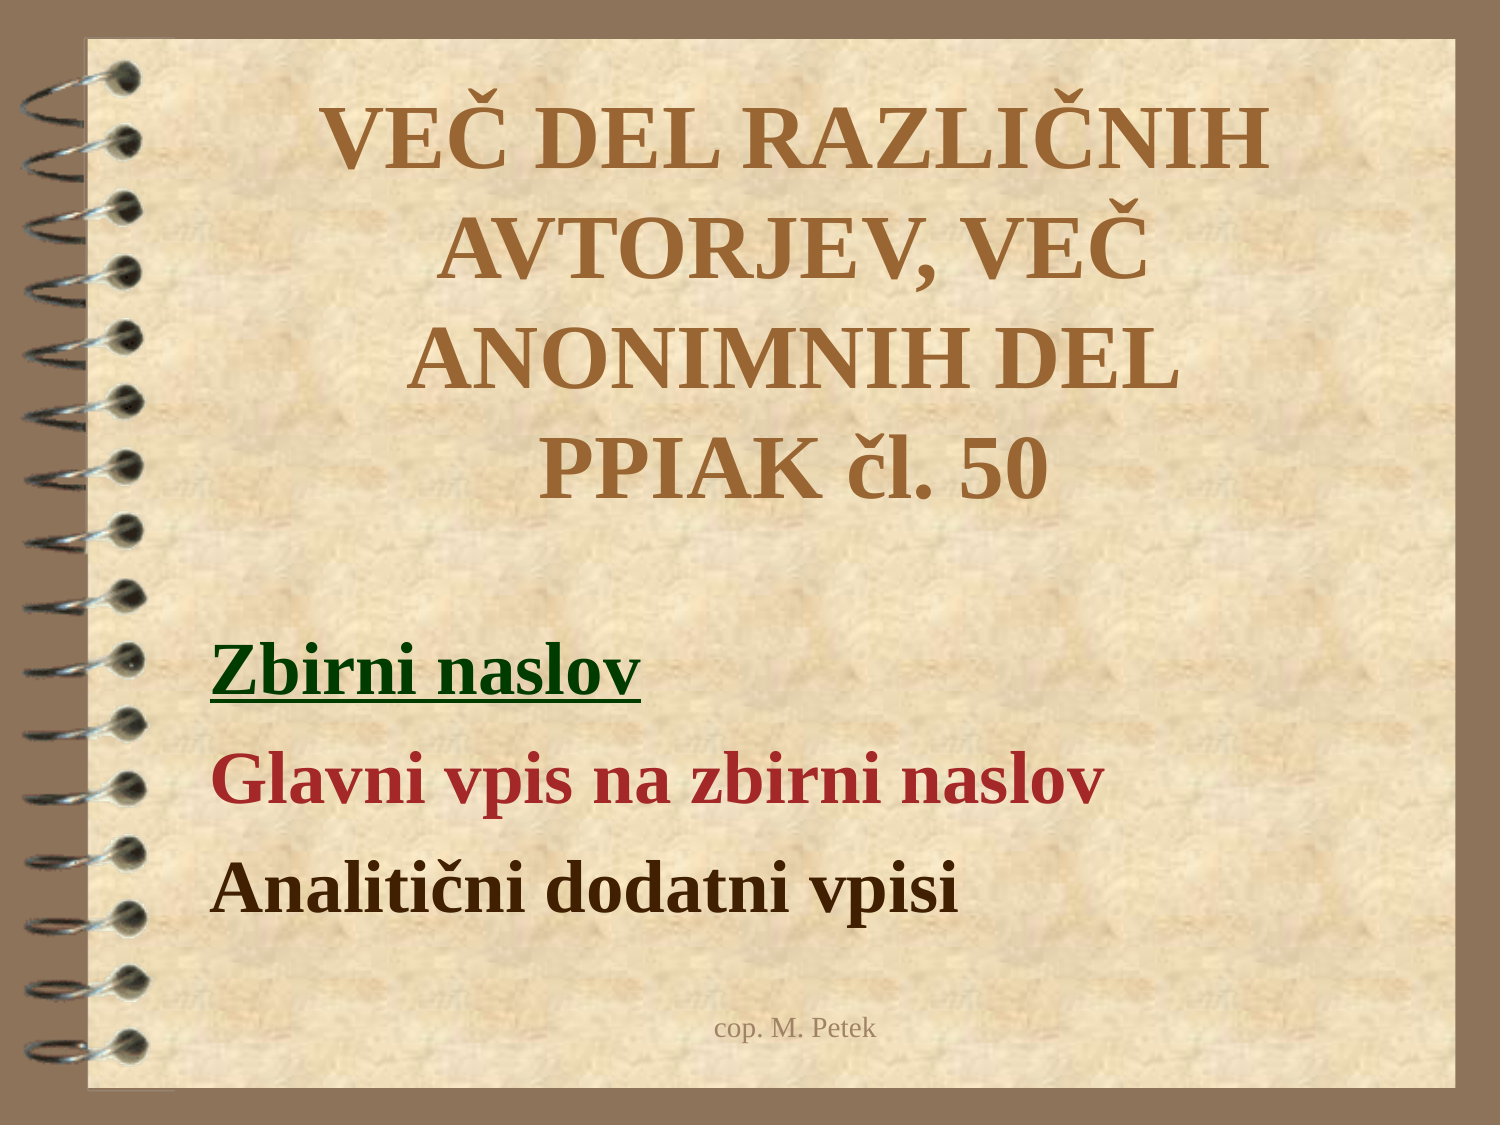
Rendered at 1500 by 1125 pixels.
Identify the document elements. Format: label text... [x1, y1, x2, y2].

subtitle Zbirni naslov Glavni vpis na zbirni naslov Analitični dodatni vpisi [194, 503, 1353, 1044]
title VEČ DEL RAZLIČNIH AVTORJEV, VEČ ANONIMNIH DEL PPIAK čl. 50 [157, 0, 1433, 635]
picture [0, 0, 1456, 1125]
